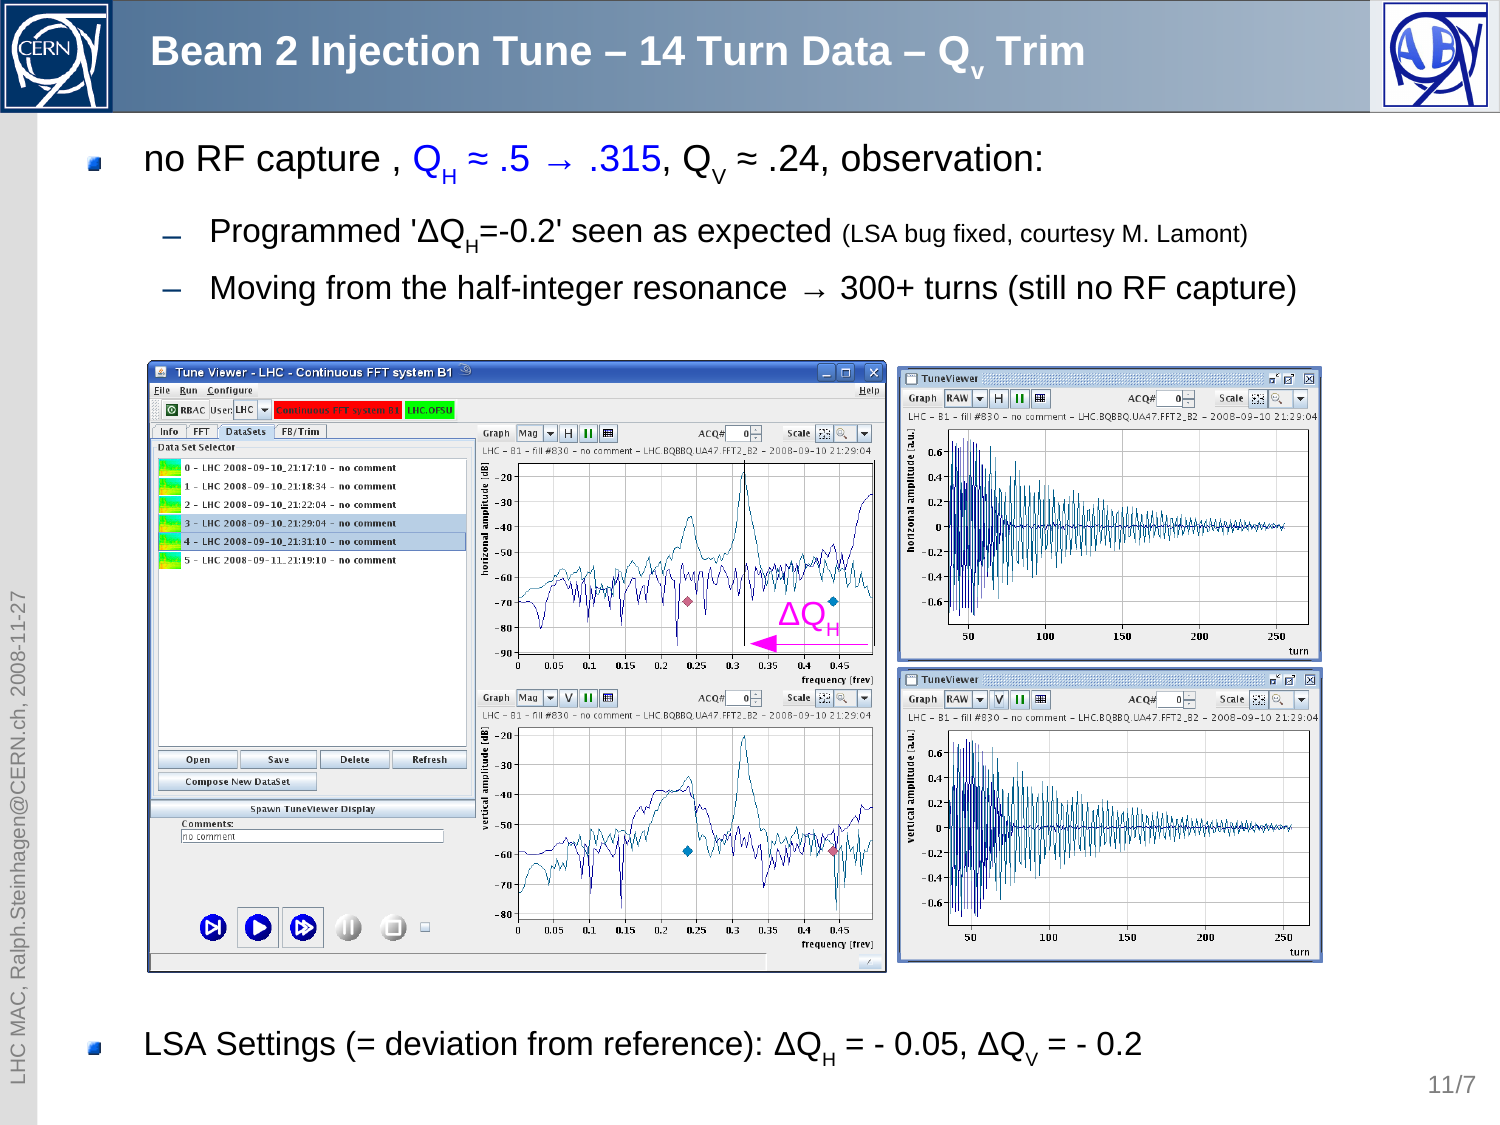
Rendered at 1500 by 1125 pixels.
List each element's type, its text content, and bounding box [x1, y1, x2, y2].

title Beam 2 Injection Tune – 14 Turn Data – Qv Trim [150, 0, 1201, 113]
picture [1382, 1, 1489, 108]
picture [147, 360, 887, 973]
picture [897, 667, 1323, 963]
picture [0, 0, 113, 113]
list no RF capture , QH ≈ .5 → .315, QV ≈ .24, observation: Programmed 'ΔQH=-0.2' seen as expected (LSA bug fixed, courtesy M. Lamont) Moving from the half-integer resonance → 300+ turns (still no RF capture) LSA Settings (= deviation from reference): ΔQH = - 0.05, ΔQV = - 0.2 [87, 137, 1447, 1071]
picture [897, 366, 1322, 662]
